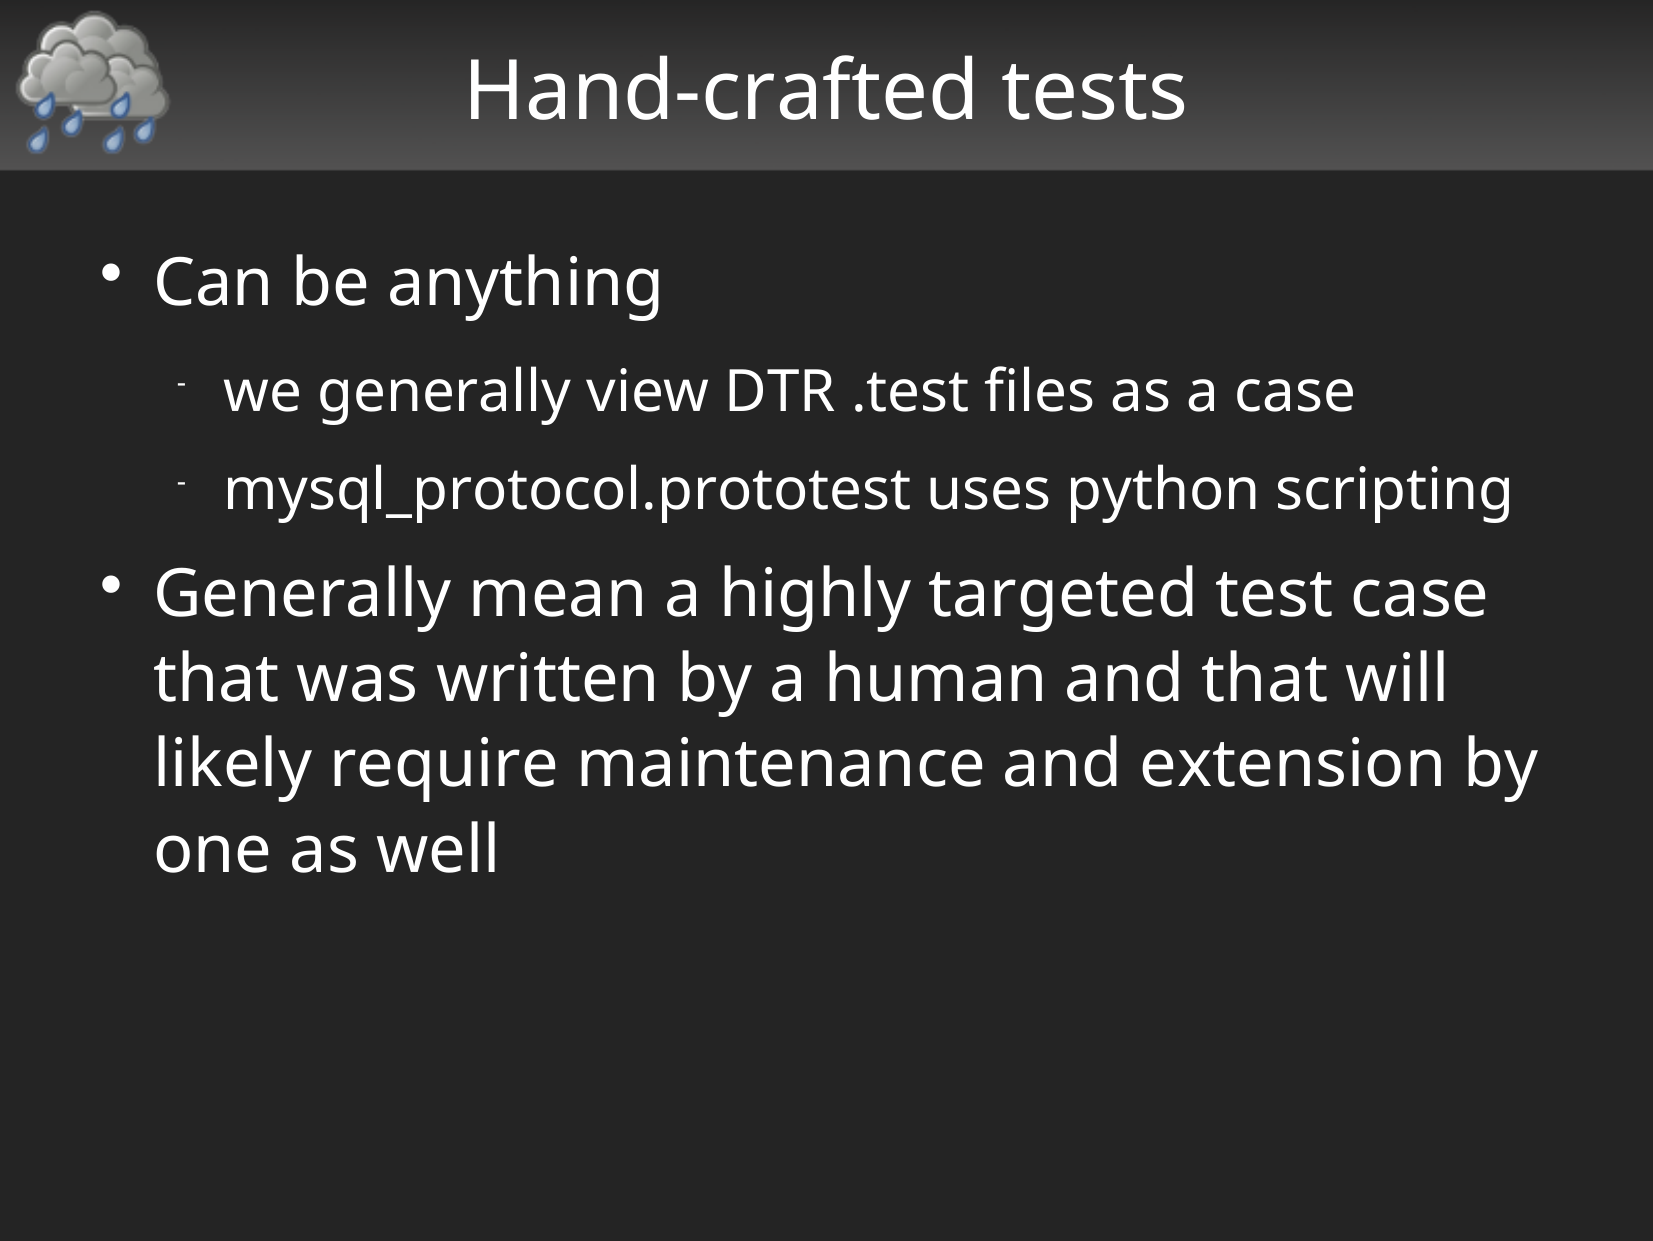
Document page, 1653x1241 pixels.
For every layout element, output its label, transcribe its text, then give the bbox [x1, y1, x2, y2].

list Can be anything we generally view DTR .test files as a case mysql_protocol.prototest uses python scripting Generally mean a highly targeted test case that was written by a human and that will likely require maintenance and extension by one as well [82, 236, 1570, 1042]
title Hand-crafted tests [82, 39, 1570, 137]
picture [0, 0, 1653, 1241]
